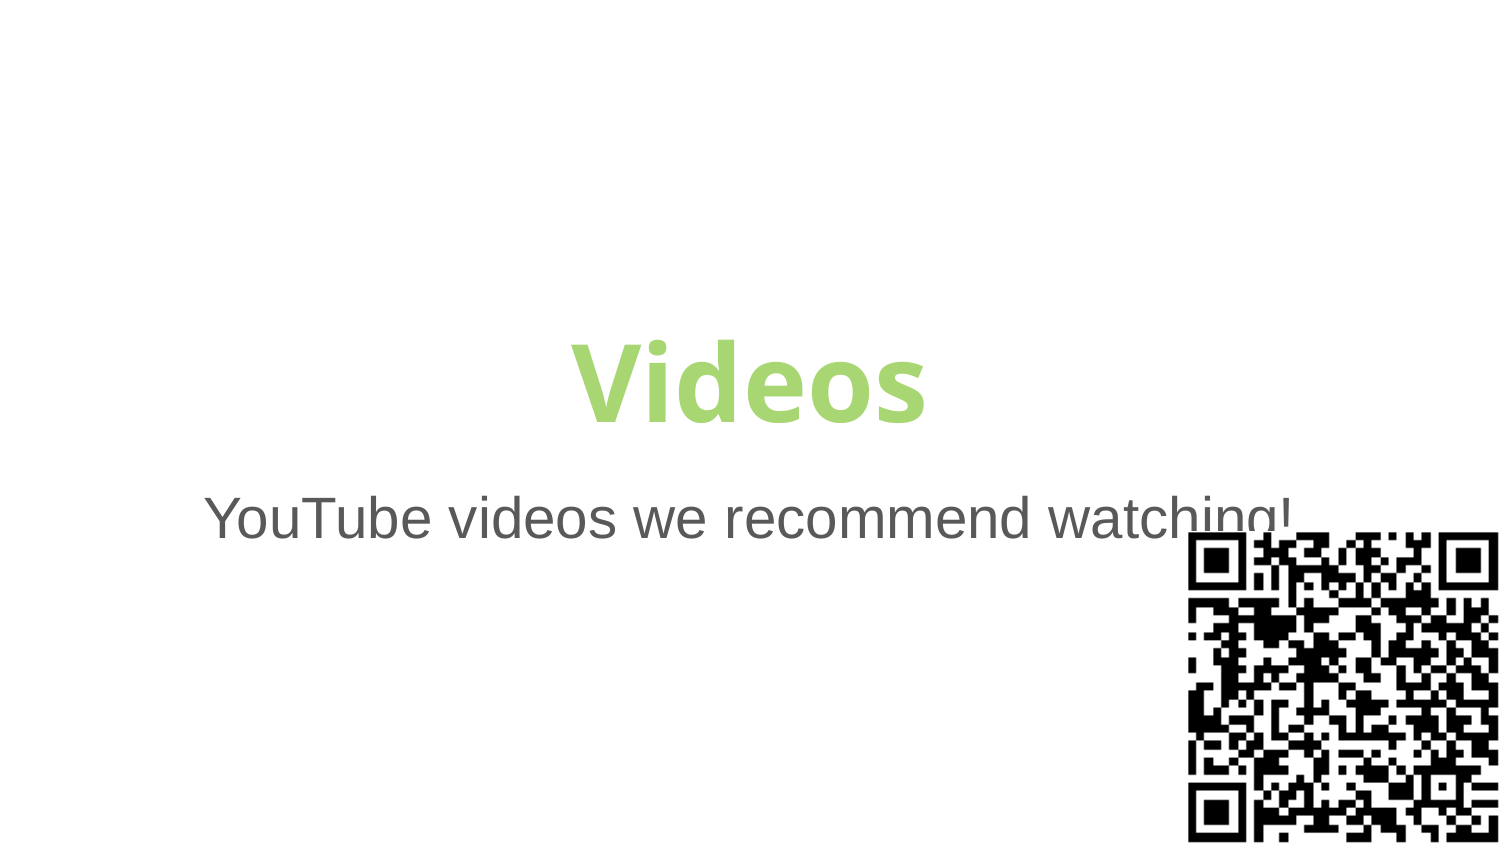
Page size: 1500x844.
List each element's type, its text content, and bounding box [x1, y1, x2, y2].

subtitle YouTube videos we recommend watching! [51, 464, 1449, 595]
title Videos [51, 122, 1449, 459]
picture [1187, 531, 1500, 844]
